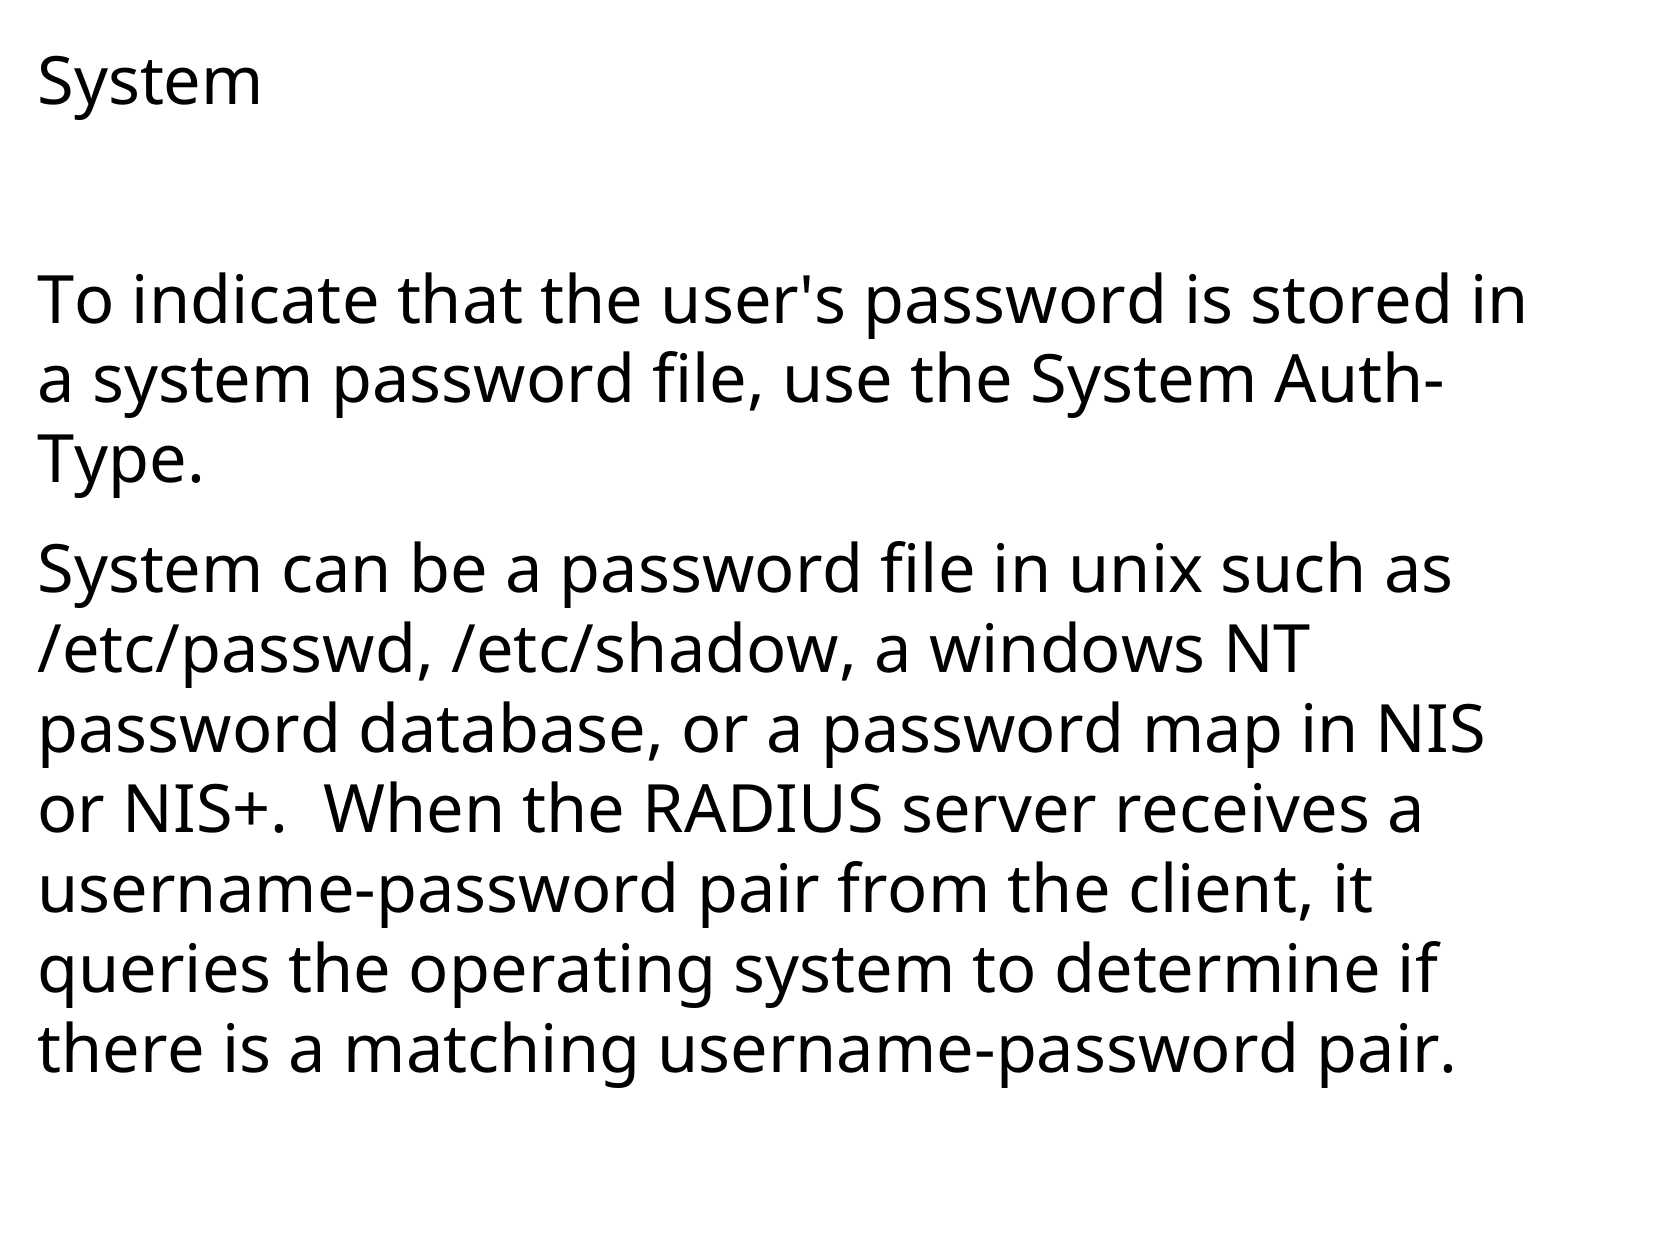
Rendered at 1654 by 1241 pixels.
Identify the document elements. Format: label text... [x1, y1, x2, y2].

subtitle System To indicate that the user's password is stored in a system password file, use the System Auth-Type. System can be a password file in unix such as /etc/passwd, /etc/shadow, a windows NT password database, or a password map in NIS or NIS+. When the RADIUS server receives a username-password pair from the client, it queries the operating system to determine if there is a matching username-password pair. Eg. Franko Auth-Type = System [37, 37, 1571, 1201]
